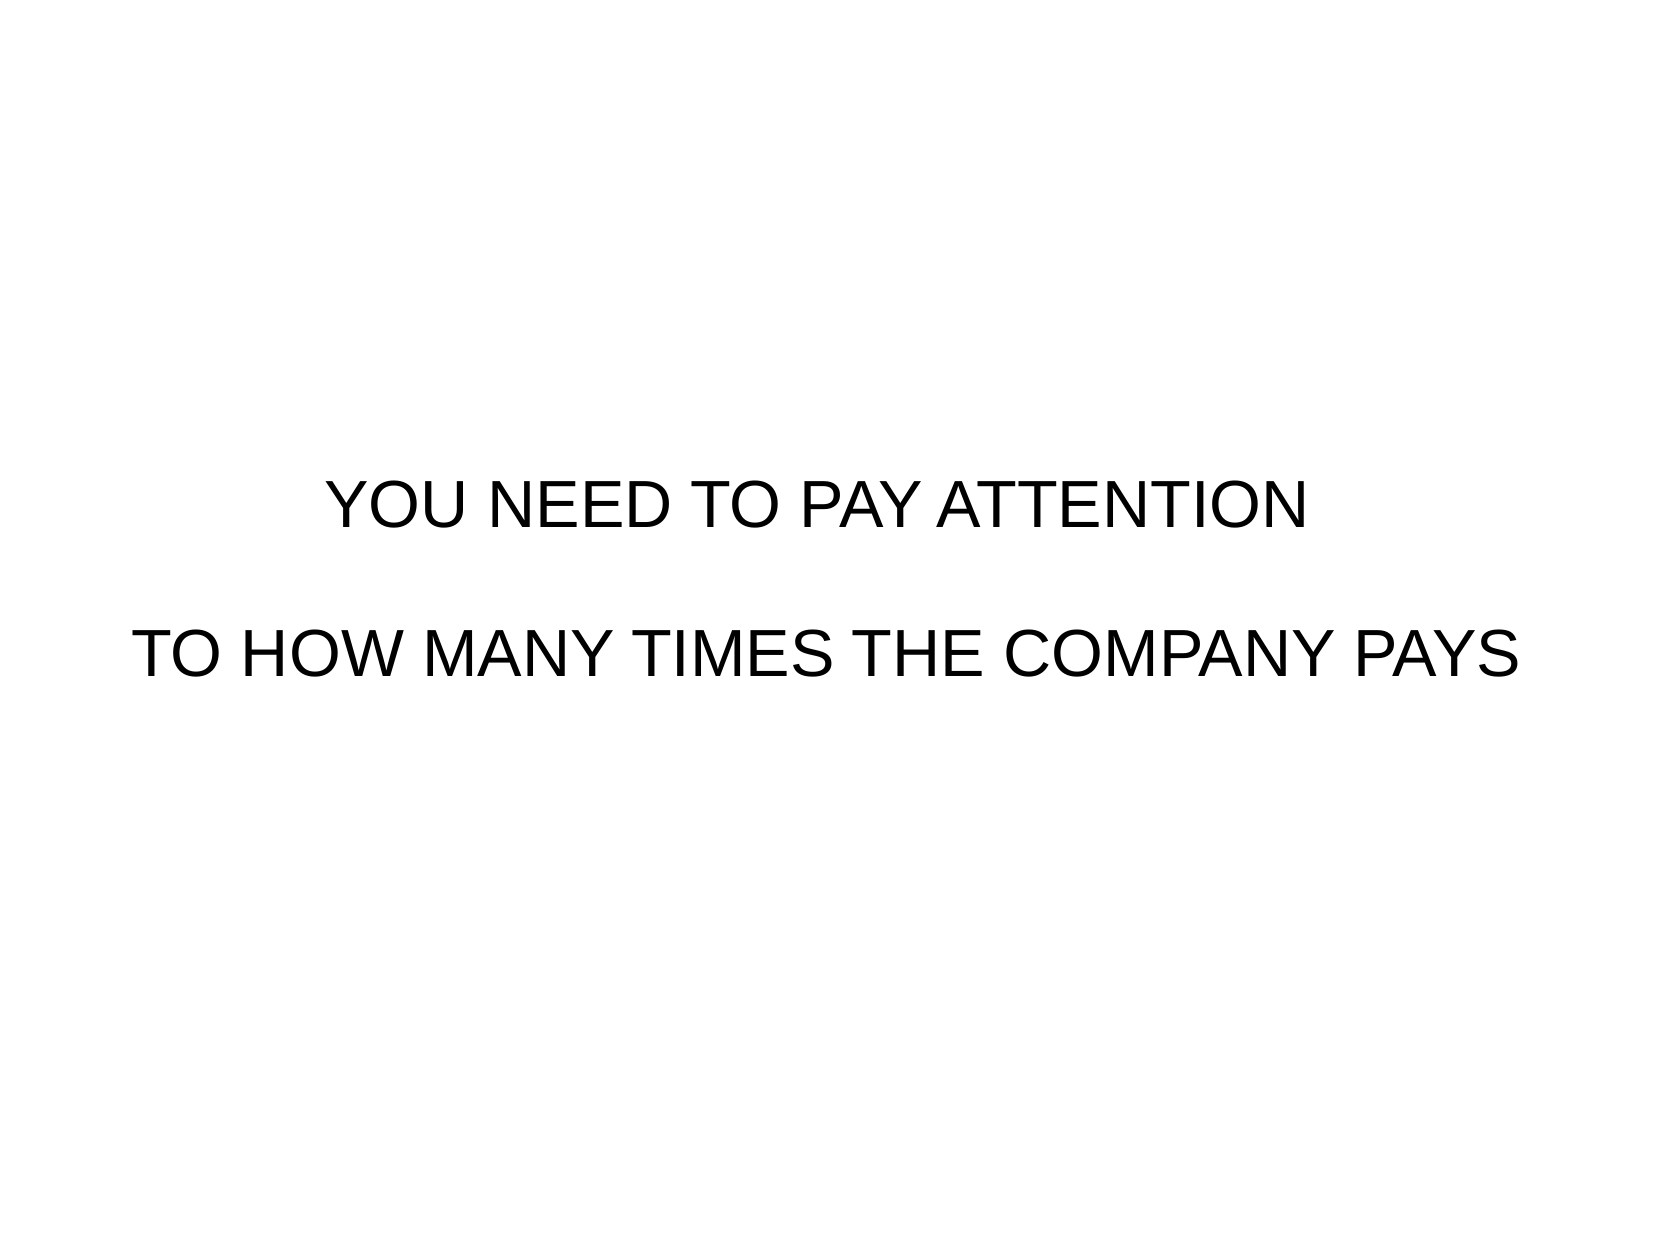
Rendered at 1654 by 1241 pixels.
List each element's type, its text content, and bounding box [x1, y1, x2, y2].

subtitle YOU NEED TO PAY ATTENTION TO HOW MANY TIMES THE COMPANY PAYS [82, 49, 1571, 1109]
